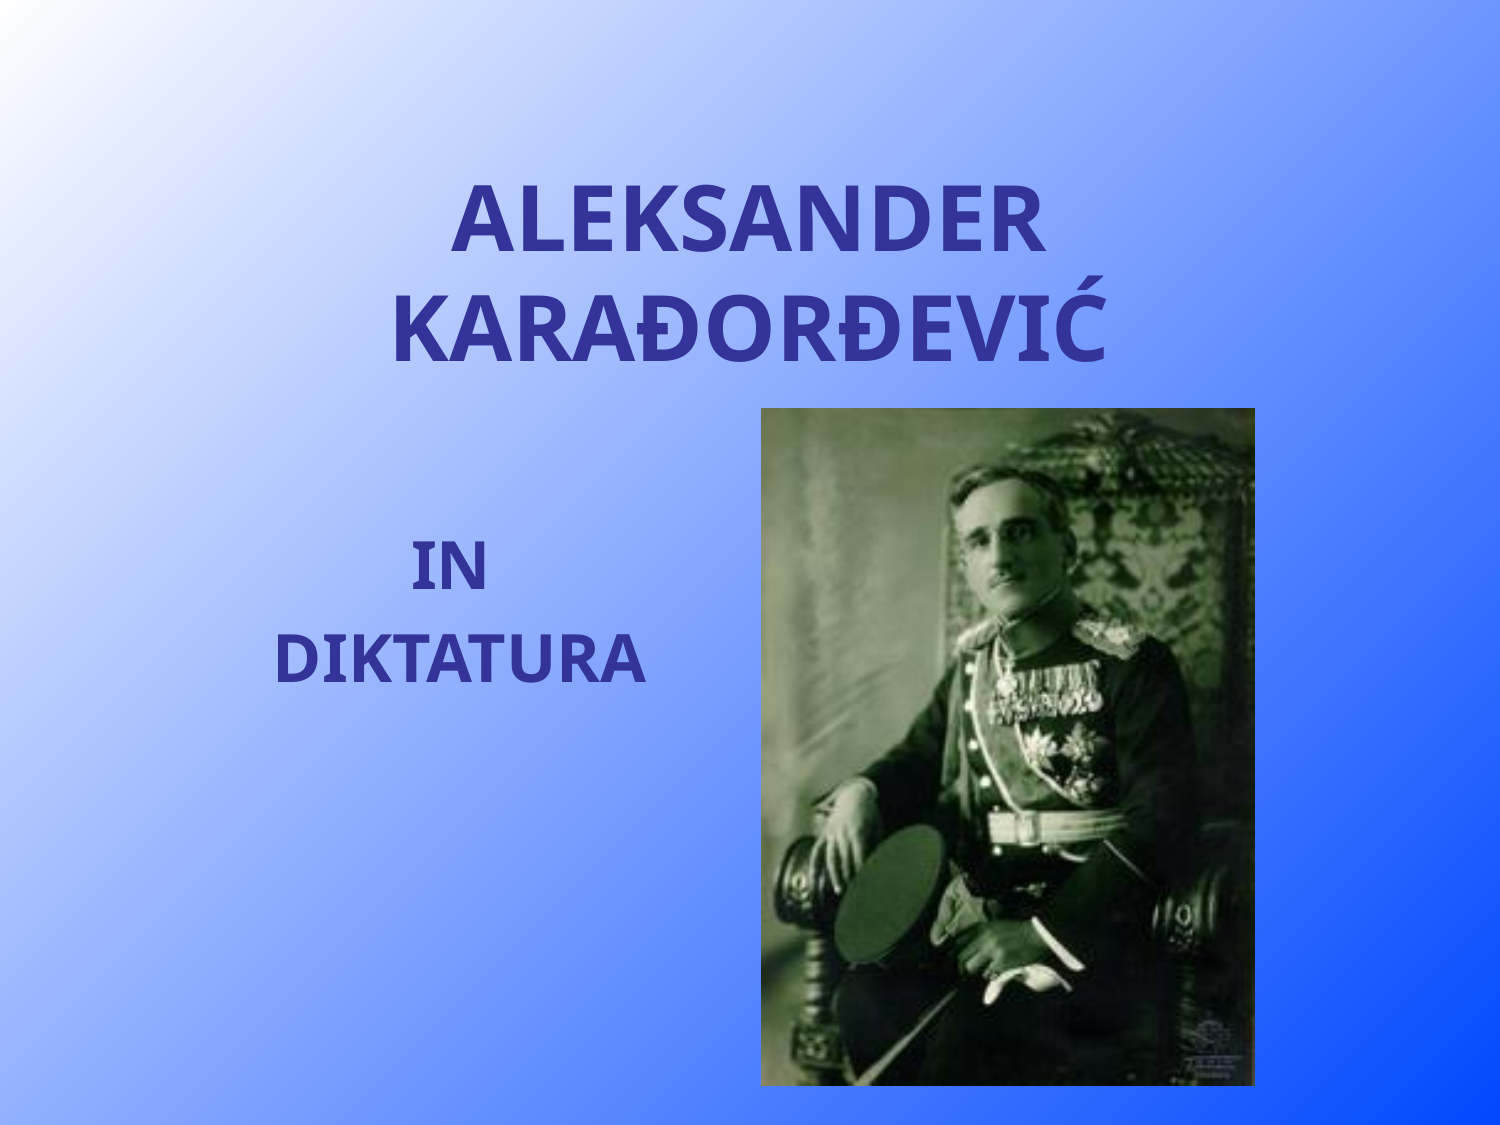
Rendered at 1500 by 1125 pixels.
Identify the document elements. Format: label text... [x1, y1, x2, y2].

picture [761, 408, 1255, 1086]
subtitle IN DIKTATURA [0, 515, 761, 803]
title ALEKSANDER KARAĐORĐEVIĆ [112, 148, 1388, 390]
